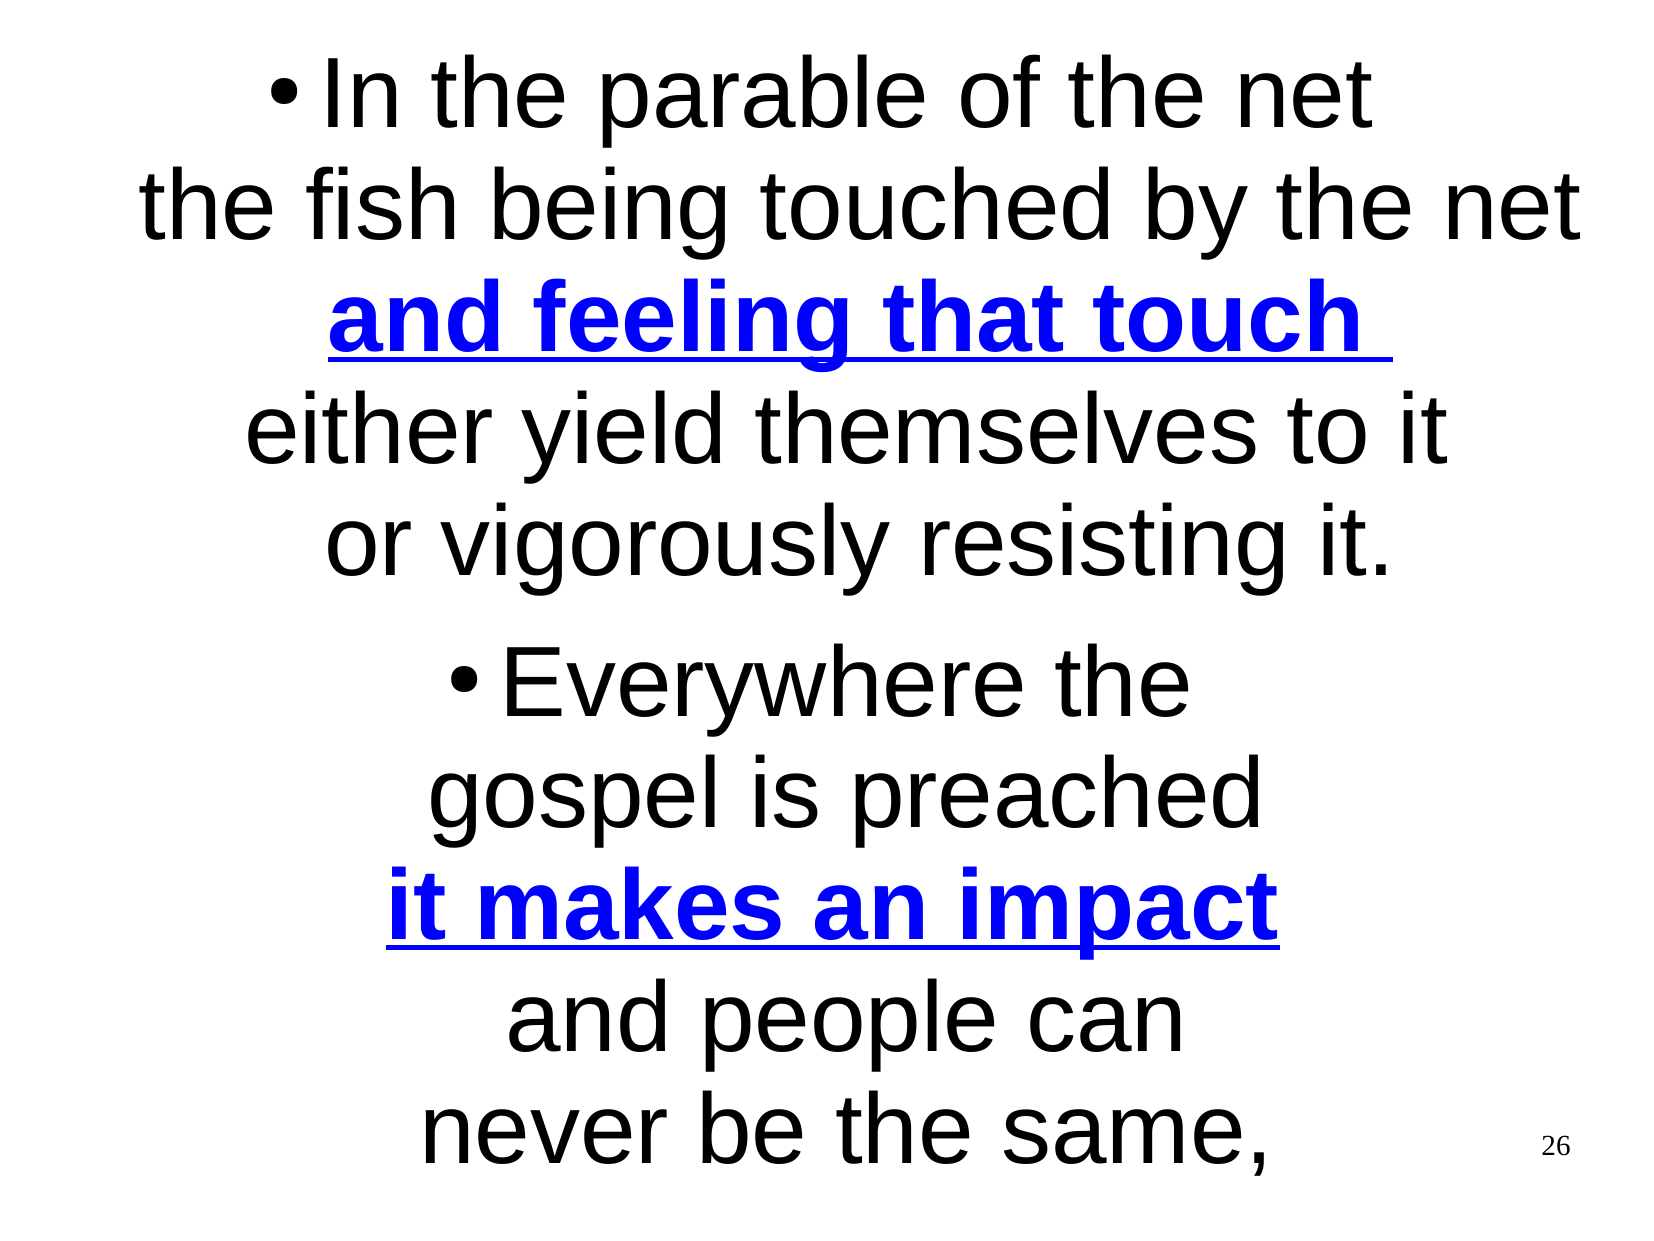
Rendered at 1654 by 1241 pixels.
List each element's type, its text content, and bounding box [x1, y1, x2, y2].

list In the parable of the net the fish being touched by the net and feeling that touch either yield themselves to it or vigorously resisting it. Everywhere the gospel is preached it makes an impact and people can never be the same, [37, 37, 1613, 1201]
